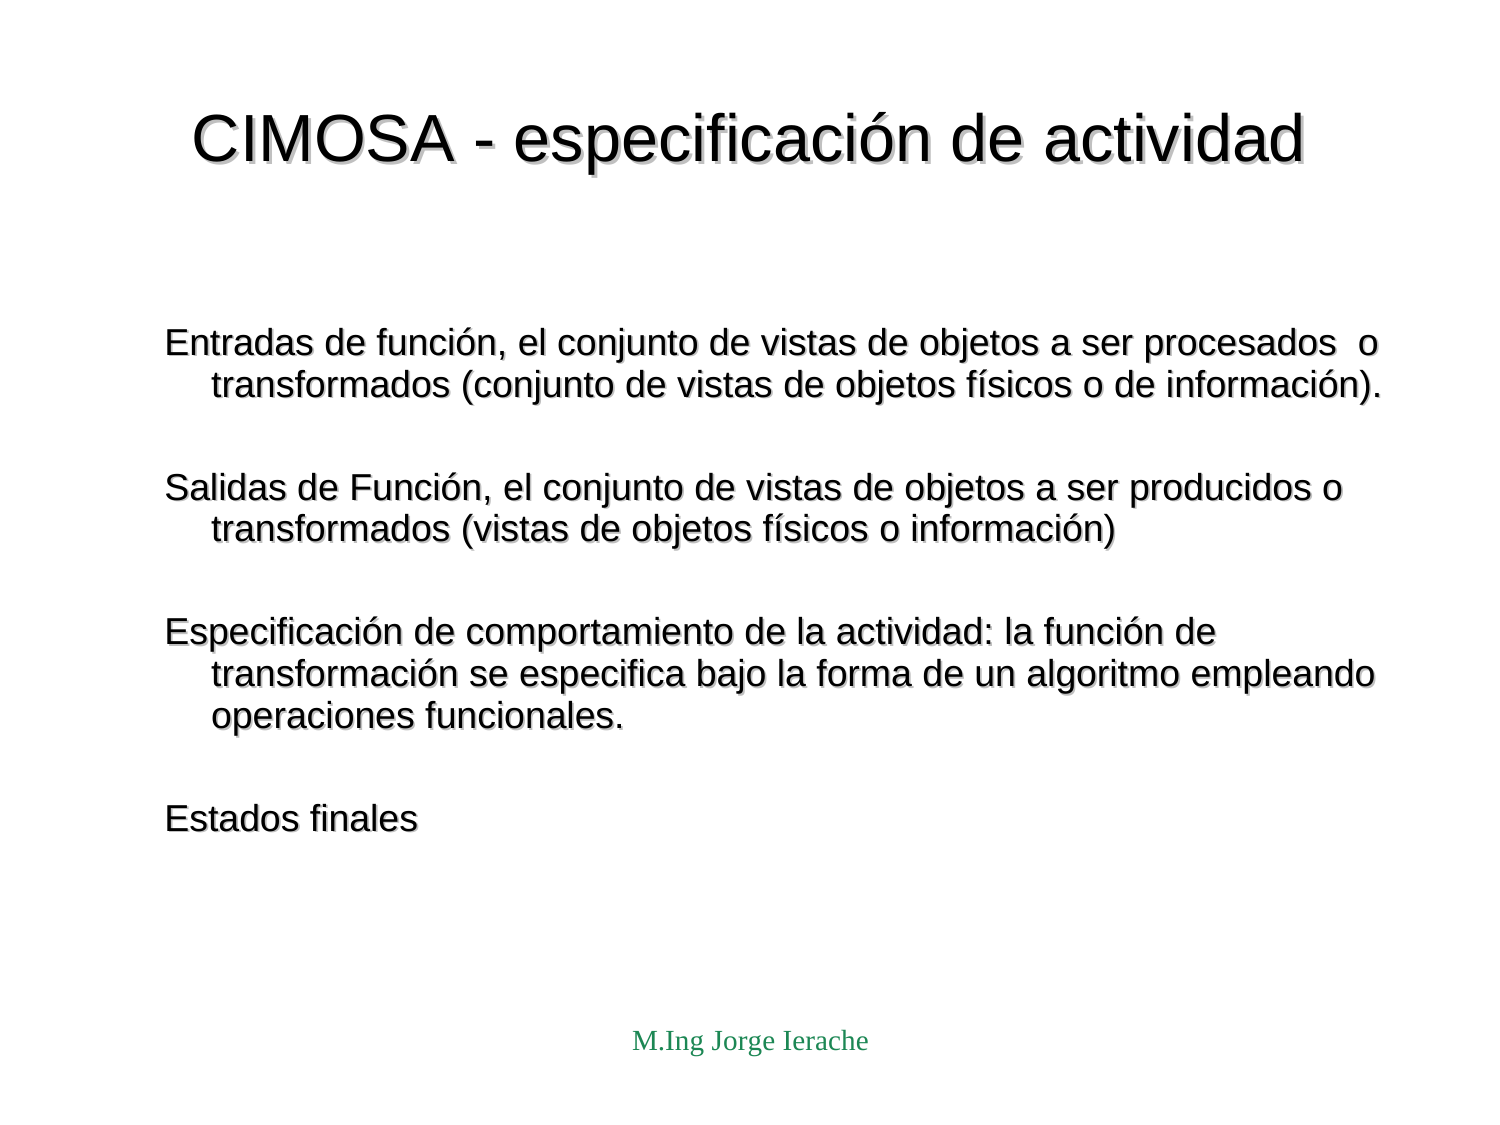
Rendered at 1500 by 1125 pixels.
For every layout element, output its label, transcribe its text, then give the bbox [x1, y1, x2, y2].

title CIMOSA - especificación de actividad [74, 44, 1425, 233]
list Entradas de función, el conjunto de vistas de objetos a ser procesados o transformados (conjunto de vistas de objetos físicos o de información). Salidas de Función, el conjunto de vistas de objetos a ser producidos o transformados (vistas de objetos físicos o información) Especificación de comportamiento de la actividad: la función de transformación se especifica bajo la forma de un algoritmo empleando operaciones funcionales. Estados finales [74, 262, 1425, 1001]
